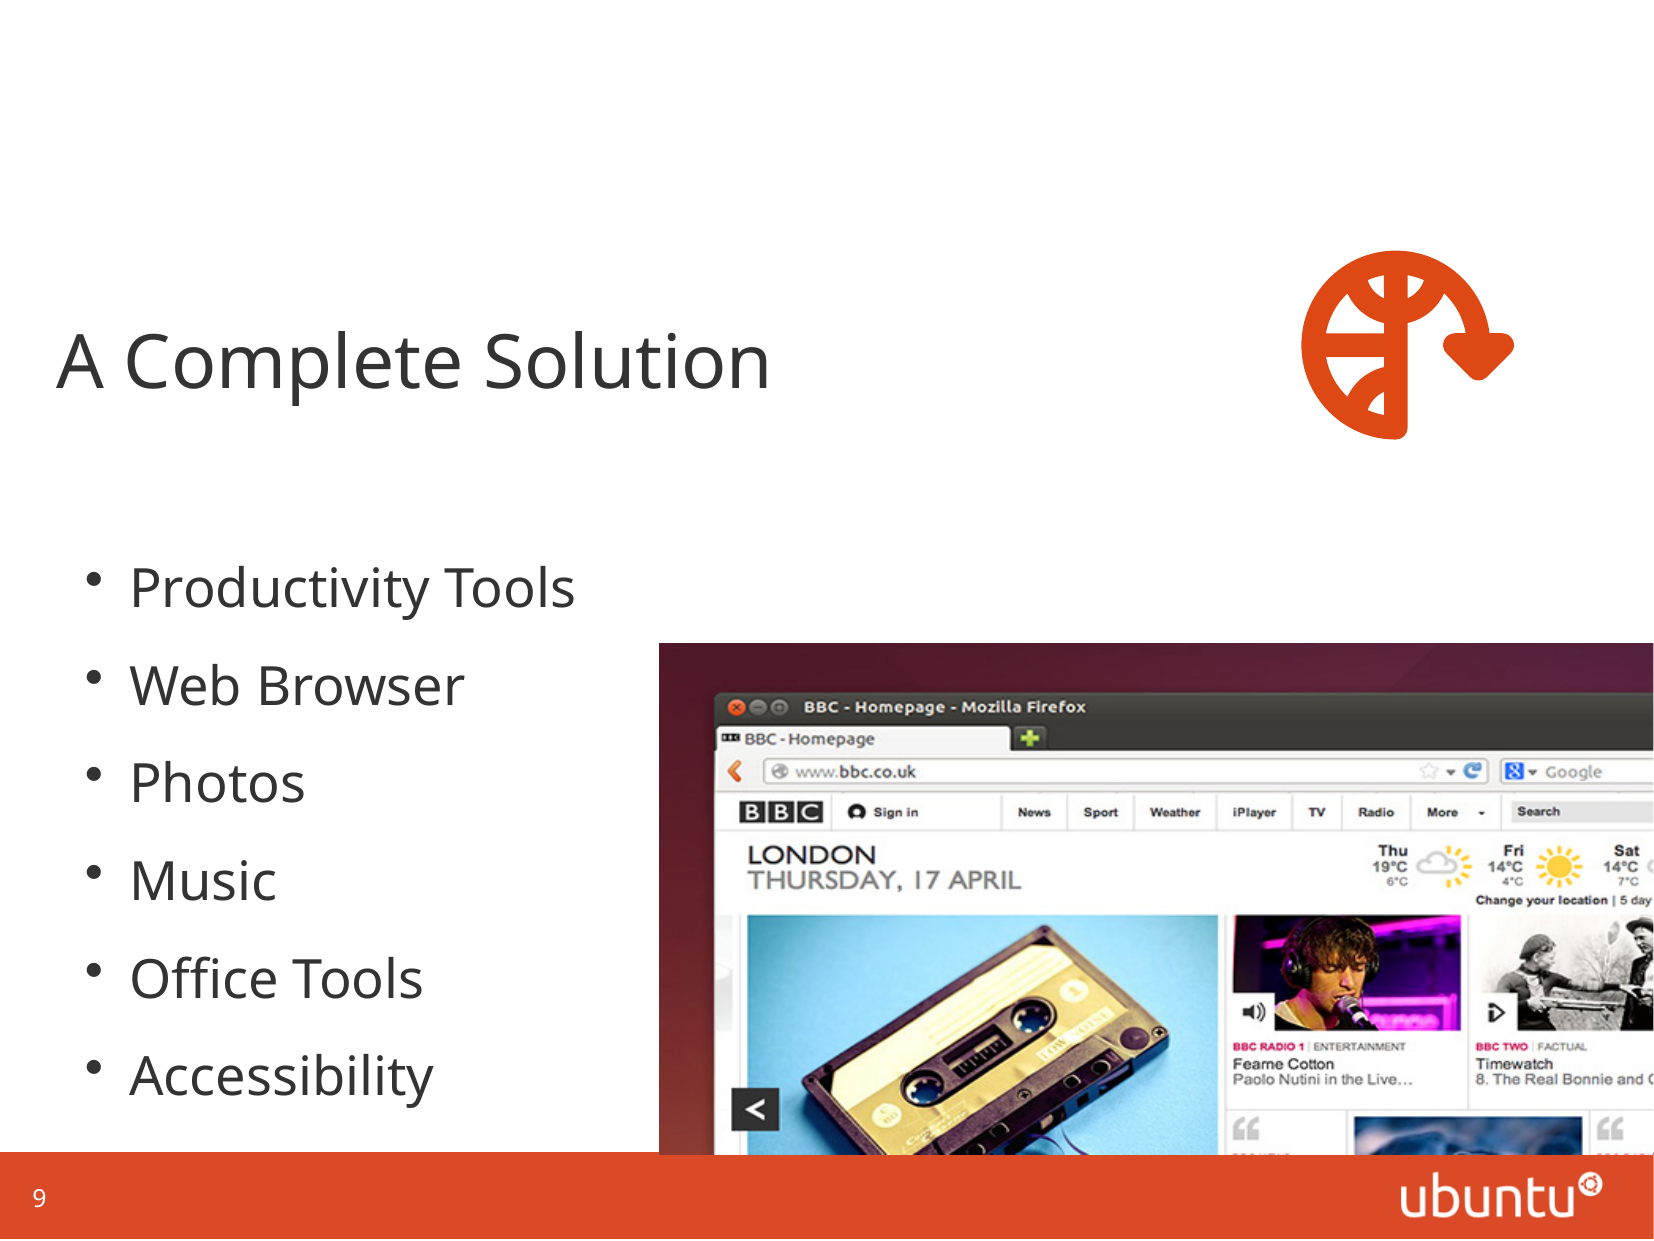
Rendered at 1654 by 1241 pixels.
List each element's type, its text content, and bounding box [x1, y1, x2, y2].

list Productivity Tools Web Browser Photos Music Office Tools Accessibility [76, 512, 1588, 1241]
title A Complete Solution [56, 130, 1596, 587]
picture [1286, 226, 1525, 464]
picture [0, 1152, 76, 1239]
picture [659, 643, 1654, 1239]
